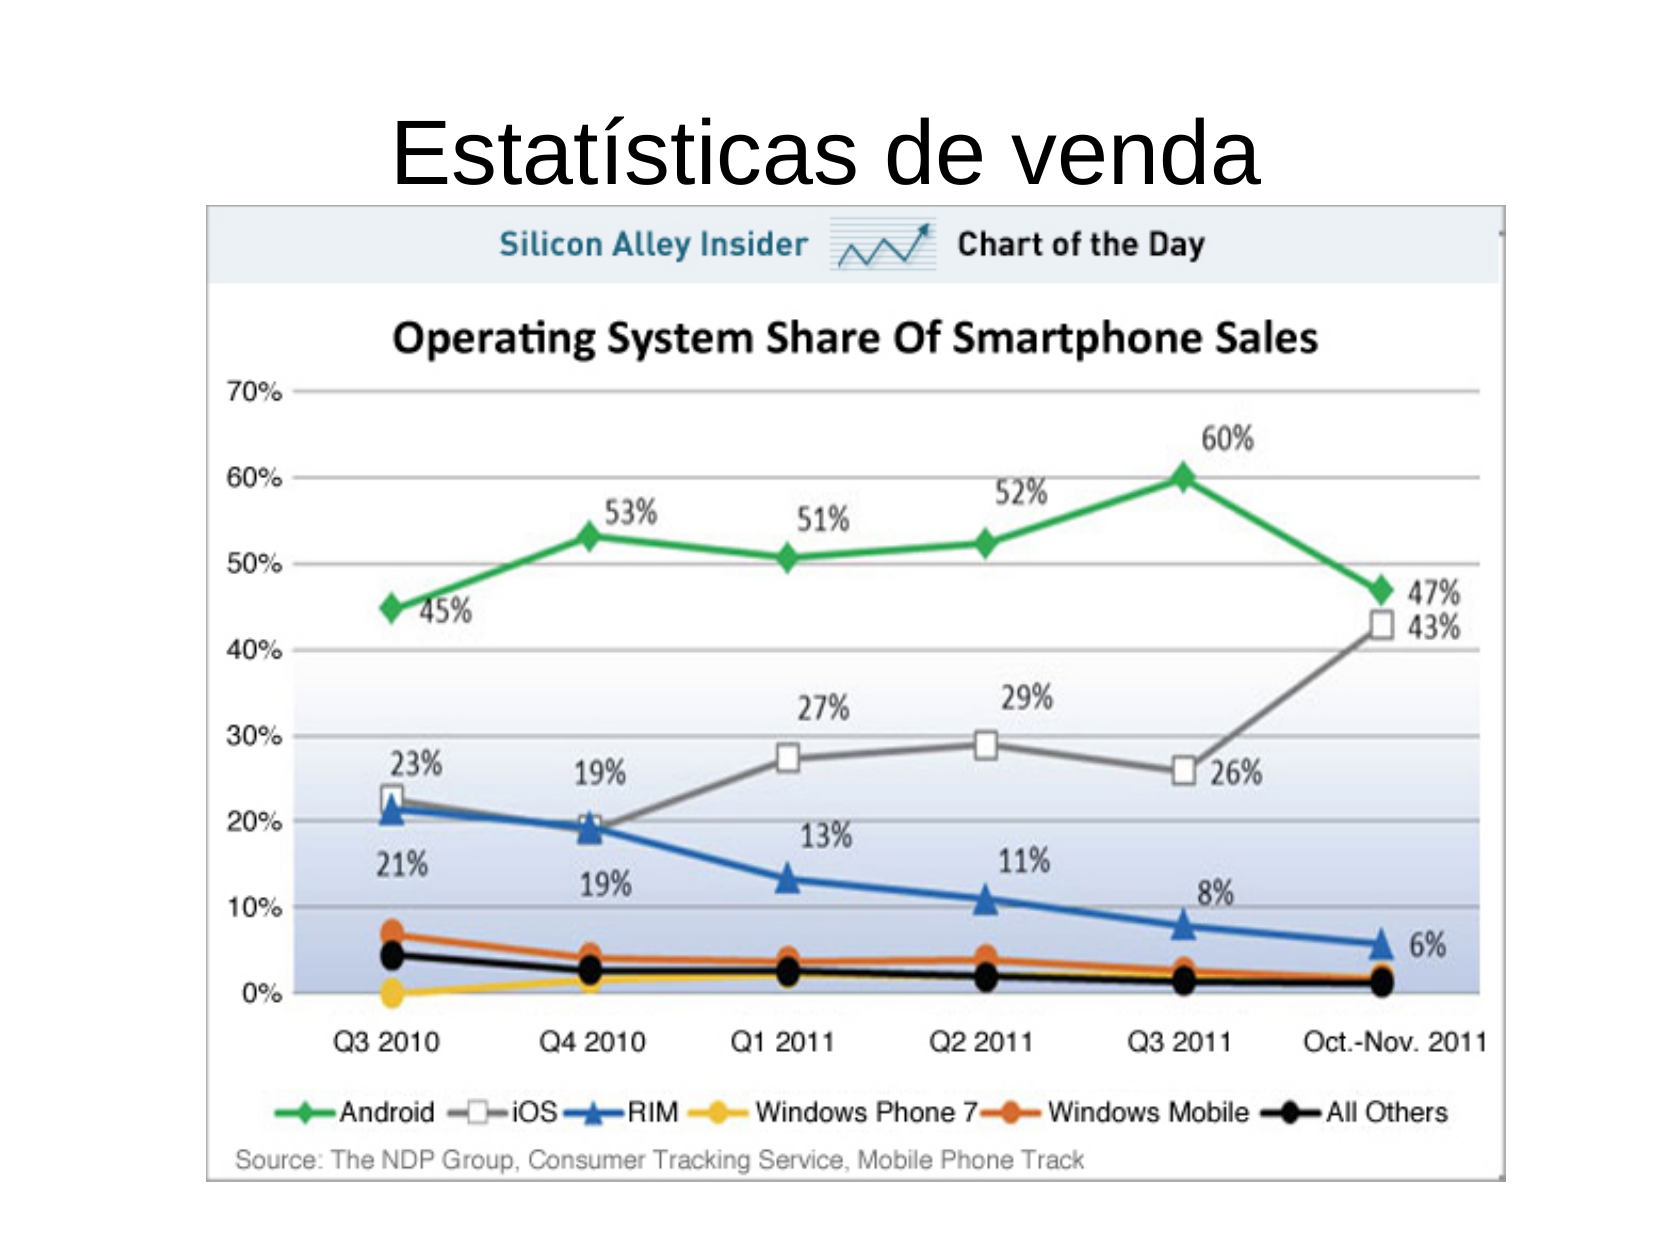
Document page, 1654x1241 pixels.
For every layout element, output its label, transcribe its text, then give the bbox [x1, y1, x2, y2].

title Estatísticas de venda [82, 56, 1571, 250]
picture [206, 205, 1506, 1182]
